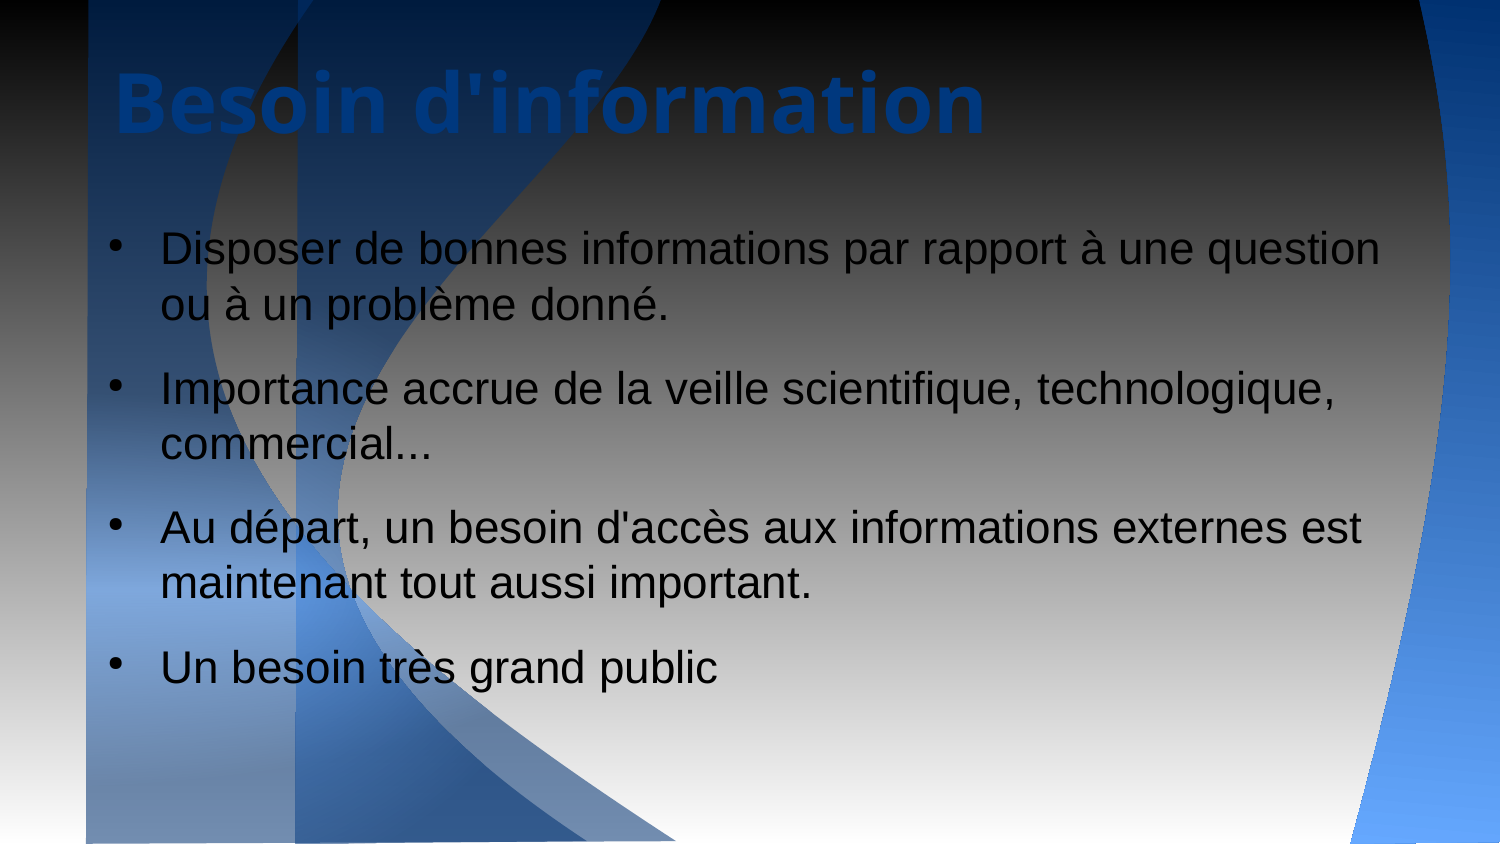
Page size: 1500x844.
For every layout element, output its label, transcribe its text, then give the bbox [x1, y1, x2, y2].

list Disposer de bonnes informations par rapport à une question ou à un problème donné. Importance accrue de la veille scientifique, technologique, commercial... Au départ, un besoin d'accès aux informations externes est maintenant tout aussi important. Un besoin très grand public [75, 204, 1425, 800]
title Besoin d'information [55, 23, 1406, 166]
